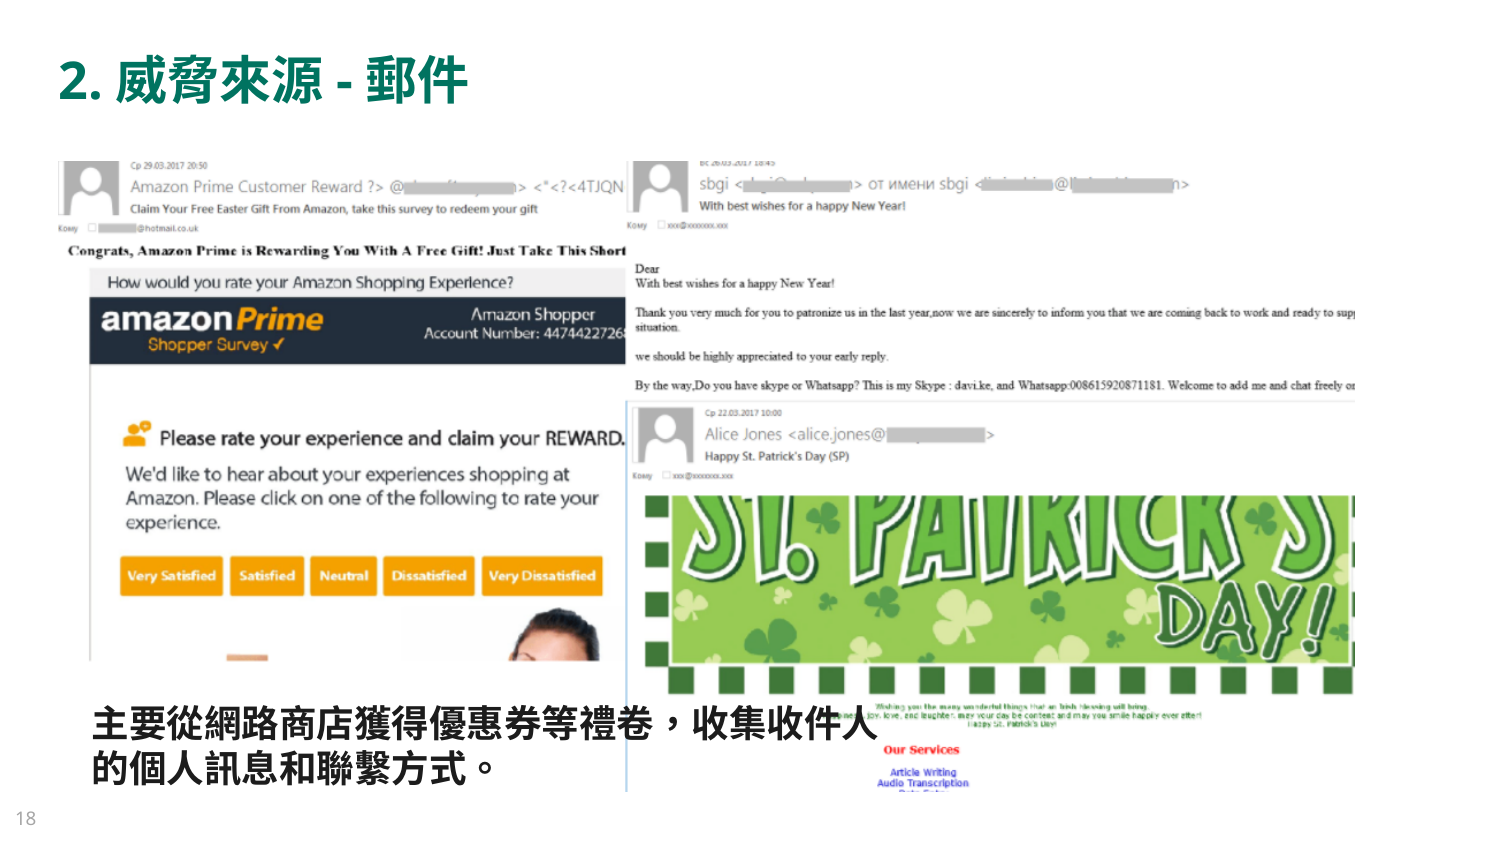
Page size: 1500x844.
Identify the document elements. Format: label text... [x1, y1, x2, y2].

slide_number 18 [15, 806, 61, 831]
text_box 主要從網路商店獲得優惠券等禮卷，收集收件人的個人訊息和聯繫方式。 [77, 693, 898, 798]
title 2.威脅來源-郵件 [58, 48, 1442, 162]
picture [58, 161, 1355, 792]
